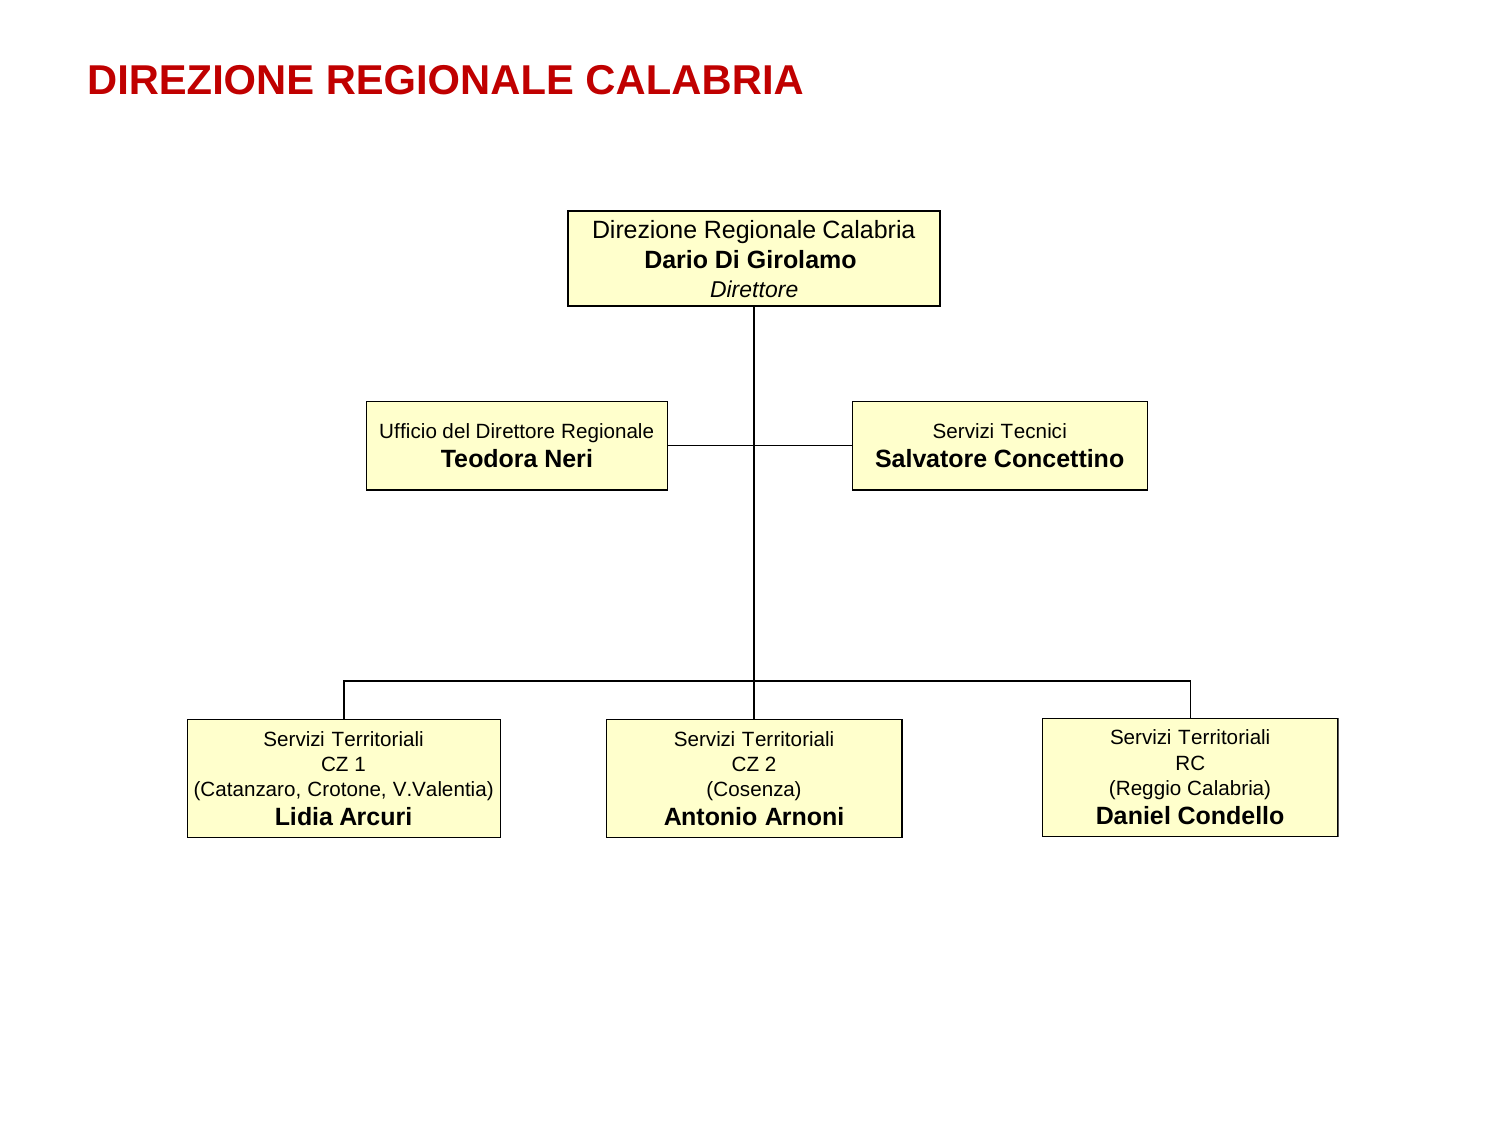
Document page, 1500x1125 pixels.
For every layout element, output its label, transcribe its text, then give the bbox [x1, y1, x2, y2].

title DIREZIONE REGIONALE CALABRIA [72, 45, 1462, 128]
picture [180, 206, 1339, 846]
